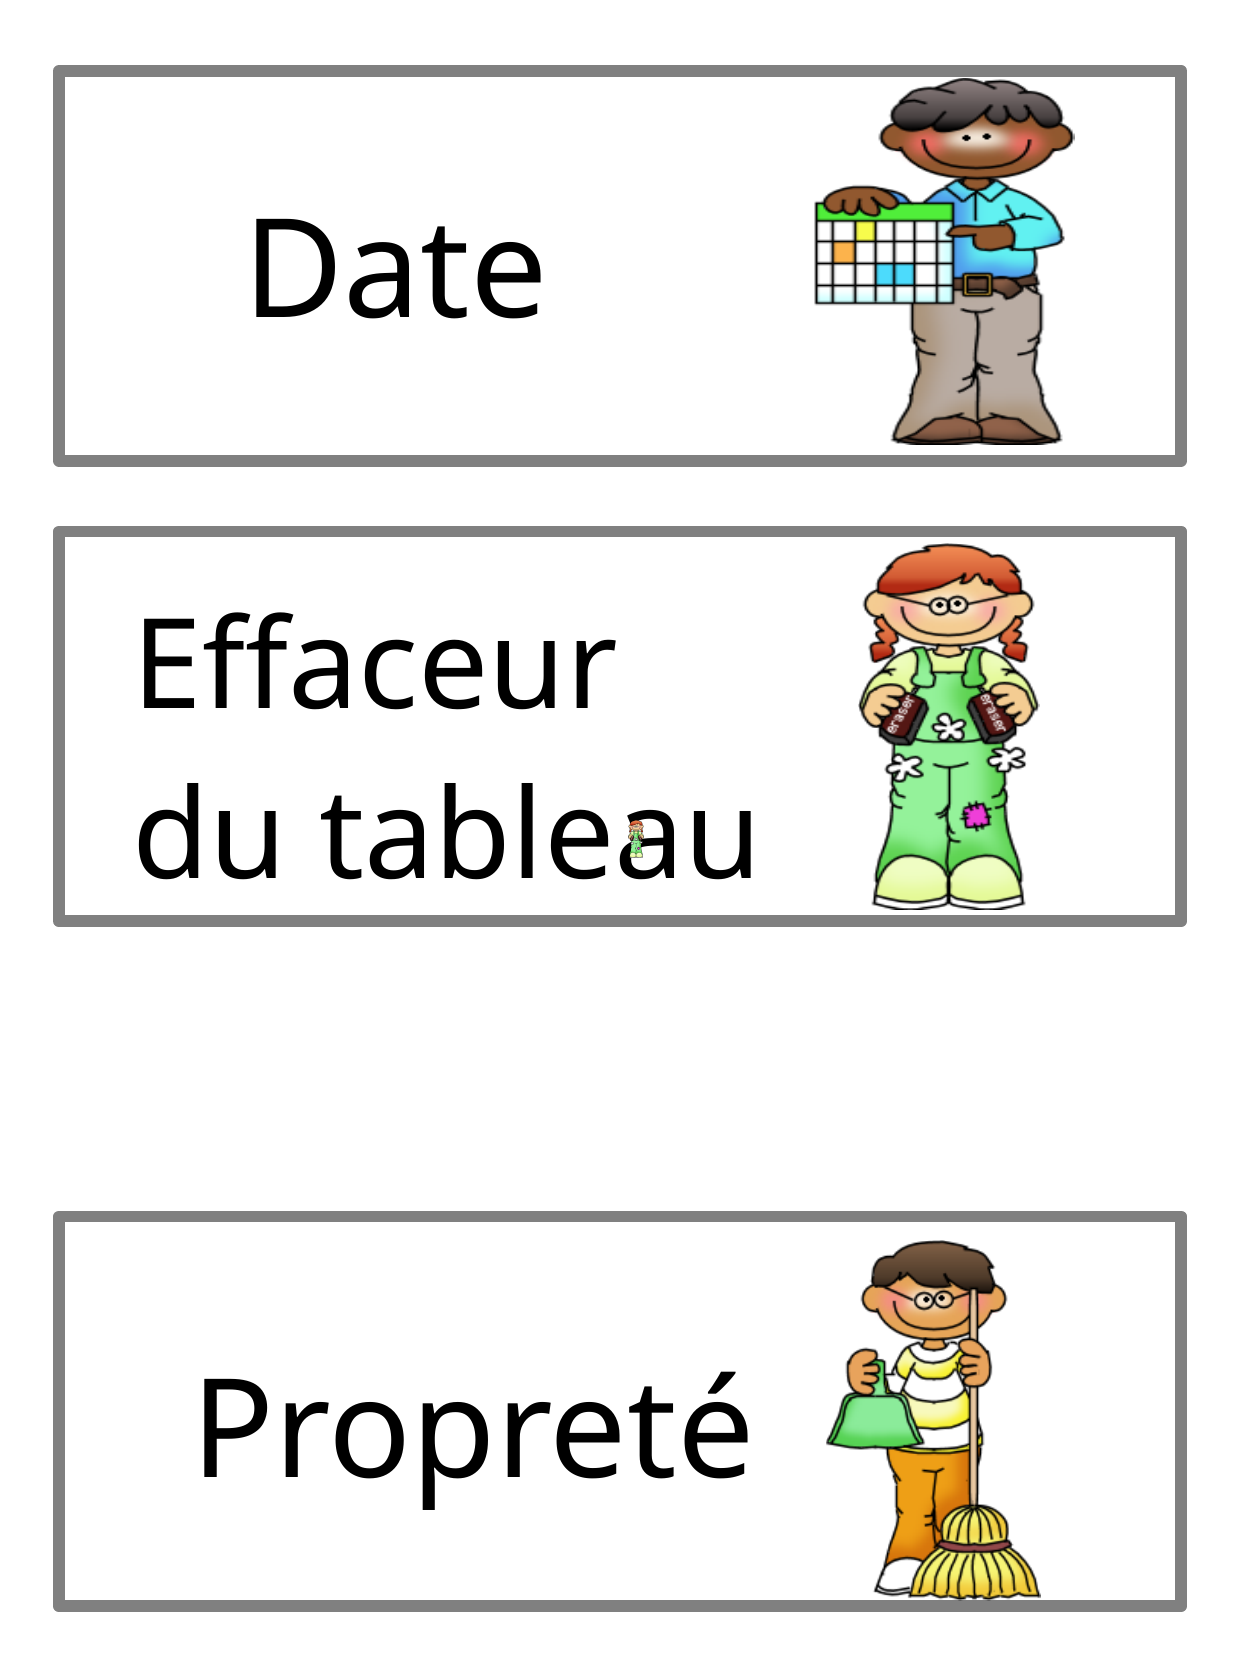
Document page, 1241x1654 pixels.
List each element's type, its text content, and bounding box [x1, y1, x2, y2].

text_box Effaceur du tableau [118, 566, 629, 930]
text_box [59, 531, 1182, 922]
text_box [59, 1216, 1182, 1607]
text_box Date [228, 162, 532, 343]
picture [858, 543, 1040, 910]
picture [826, 1240, 1041, 1601]
picture [814, 78, 1075, 445]
picture [628, 820, 644, 858]
text_box Propreté [105, 1322, 665, 1503]
text_box [59, 70, 1182, 461]
text_box [642, 819, 663, 839]
text_box [631, 845, 663, 870]
